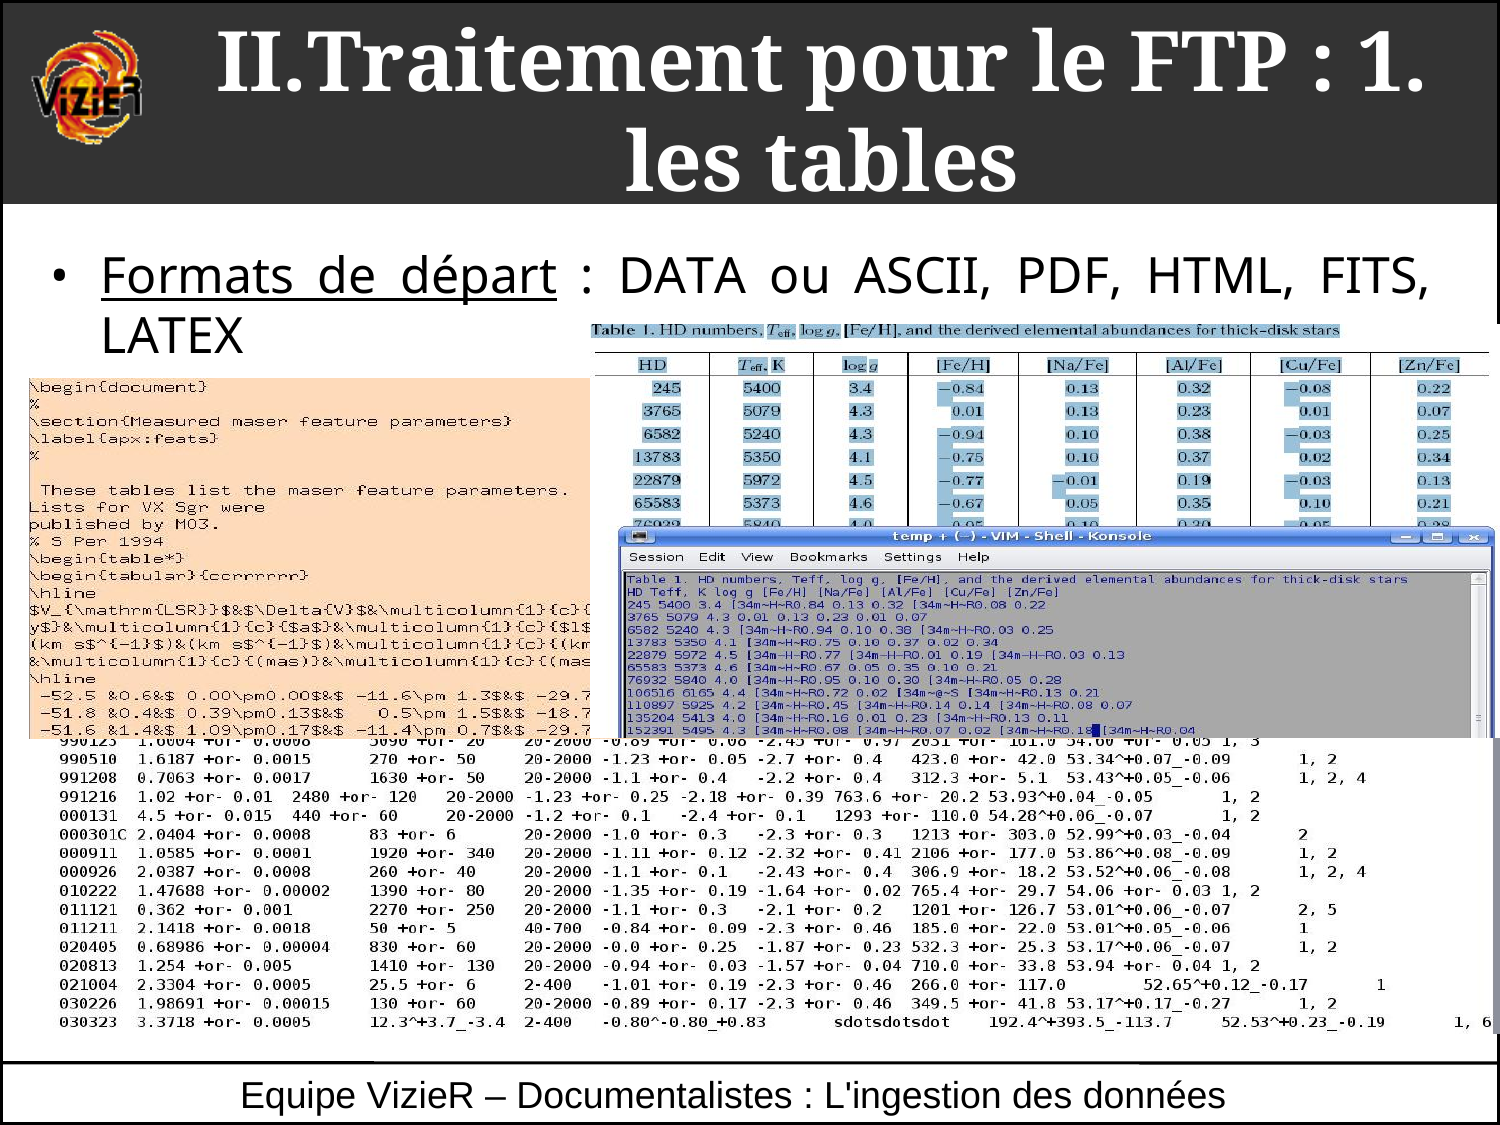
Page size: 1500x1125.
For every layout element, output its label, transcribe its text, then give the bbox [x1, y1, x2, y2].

title II.Traitement pour le FTP : 1. les tables [177, 0, 1468, 217]
picture [29, 324, 1500, 1034]
picture [29, 29, 148, 148]
list Formats de départ : DATA ou ASCII, PDF, HTML, FITS, LATEX [35, 236, 1447, 378]
